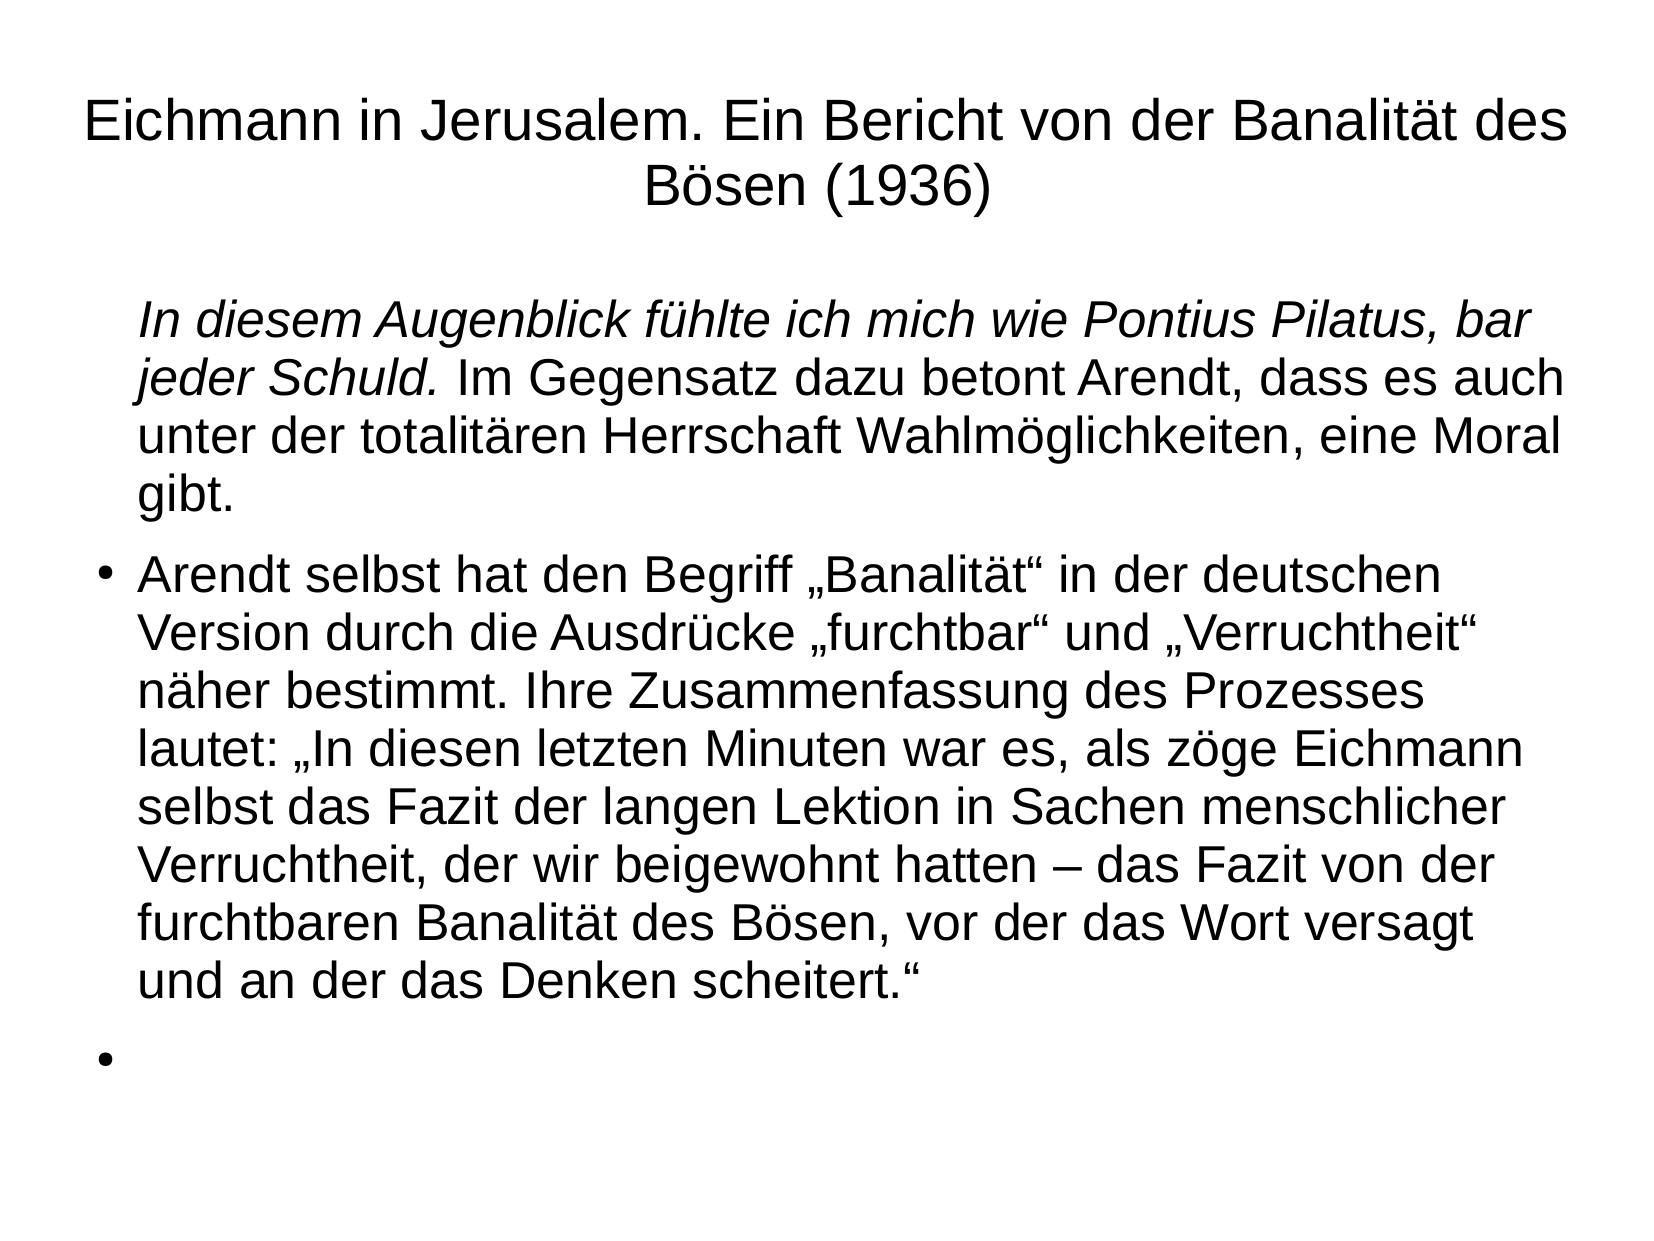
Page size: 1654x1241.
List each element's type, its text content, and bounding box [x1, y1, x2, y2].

title Eichmann in Jerusalem. Ein Bericht von der Banalität des Bösen (1936) [82, 49, 1571, 257]
list In diesem Augenblick fühlte ich mich wie Pontius Pilatus, bar jeder Schuld. Im Gegensatz dazu betont Arendt, dass es auch unter der totalitären Herrschaft Wahlmöglichkeiten, eine Moral gibt. Arendt selbst hat den Begriff „Banalität“ in der deutschen Version durch die Ausdrücke „furchtbar“ und „Verruchtheit“ näher bestimmt. Ihre Zusammenfassung des Prozesses lautet: „In diesen letzten Minuten war es, als zöge Eichmann selbst das Fazit der langen Lektion in Sachen menschlicher Verruchtheit, der wir beigewohnt hatten – das Fazit von der furchtbaren Banalität des Bösen, vor der das Wort versagt und an der das Denken scheitert.“ [82, 290, 1571, 1010]
